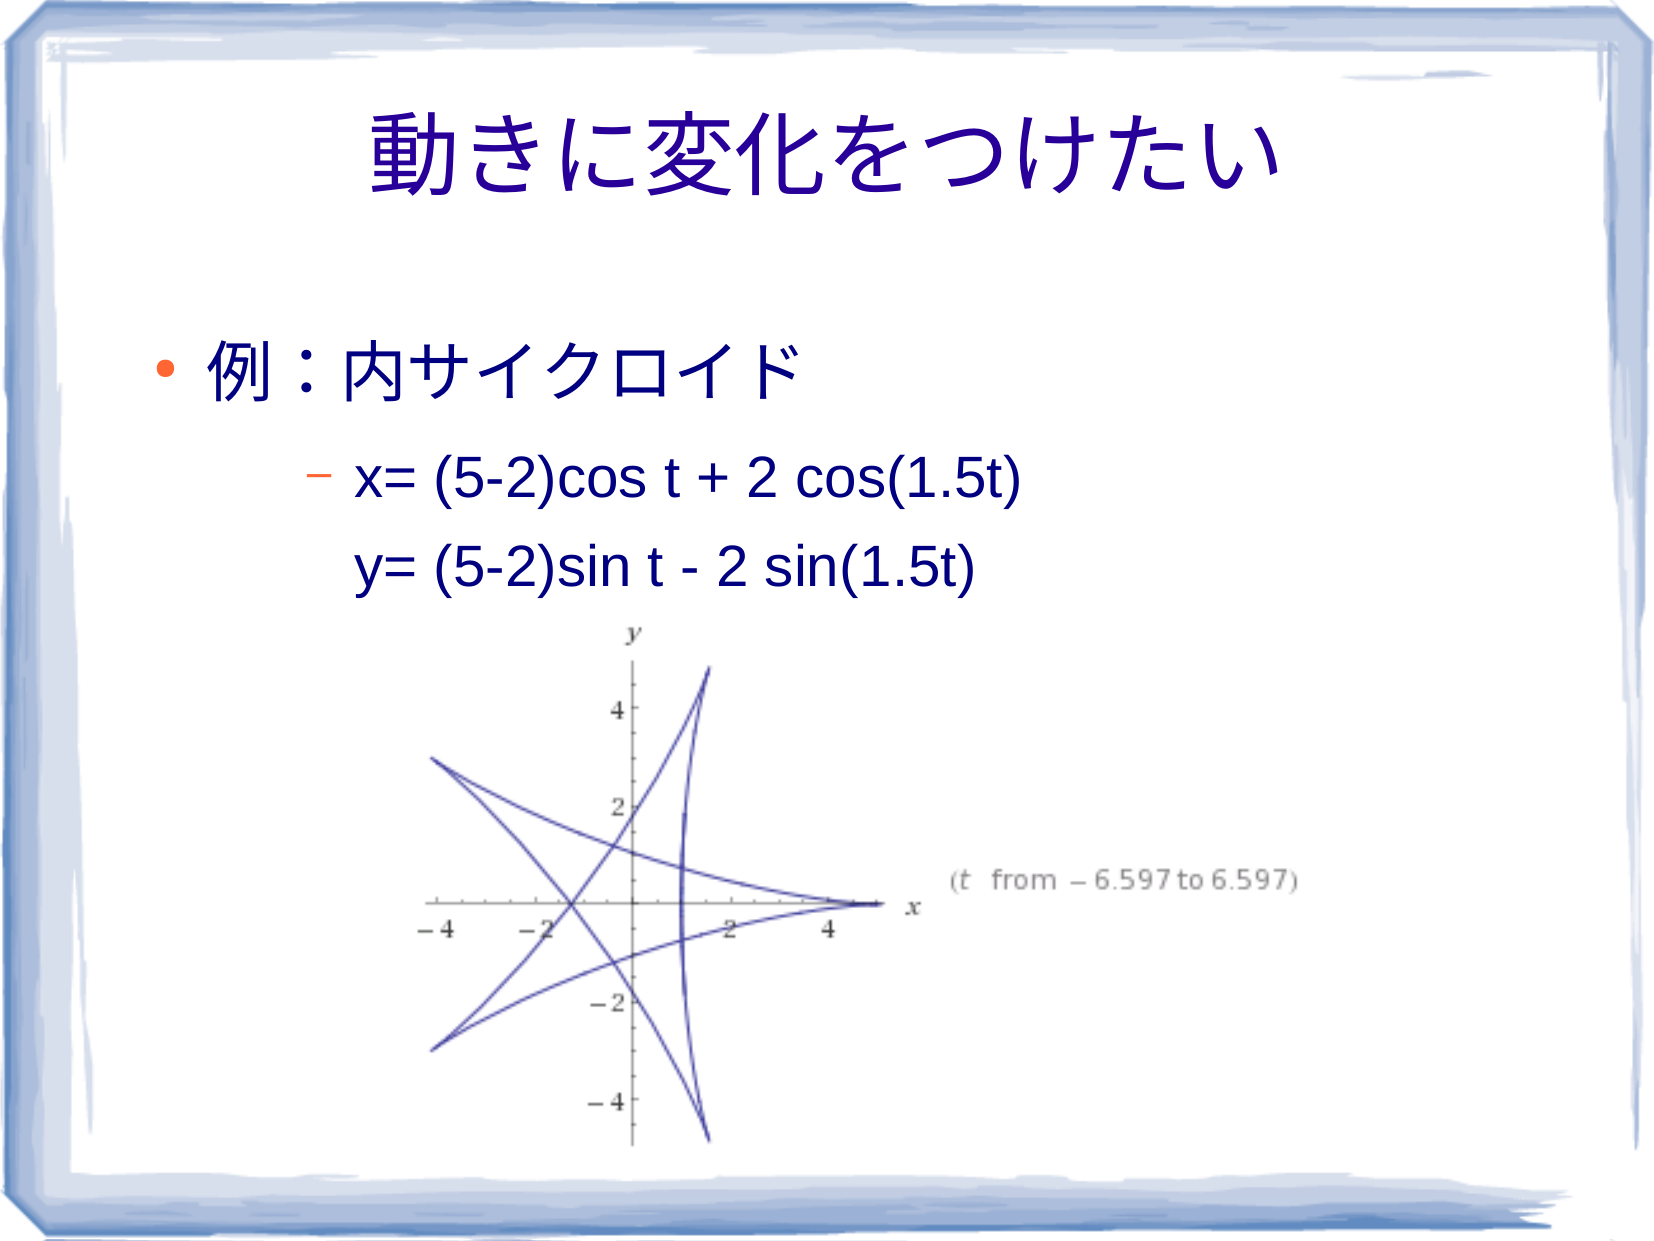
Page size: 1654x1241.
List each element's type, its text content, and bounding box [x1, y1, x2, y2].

title 動きに変化をつけたい [82, 49, 1571, 257]
picture [0, 0, 1654, 1241]
list 例：内サイクロイド x= (5-2)cos t + 2 cos(1.5t) y= (5-2)sin t - 2 sin(1.5t) [118, 324, 1571, 1144]
